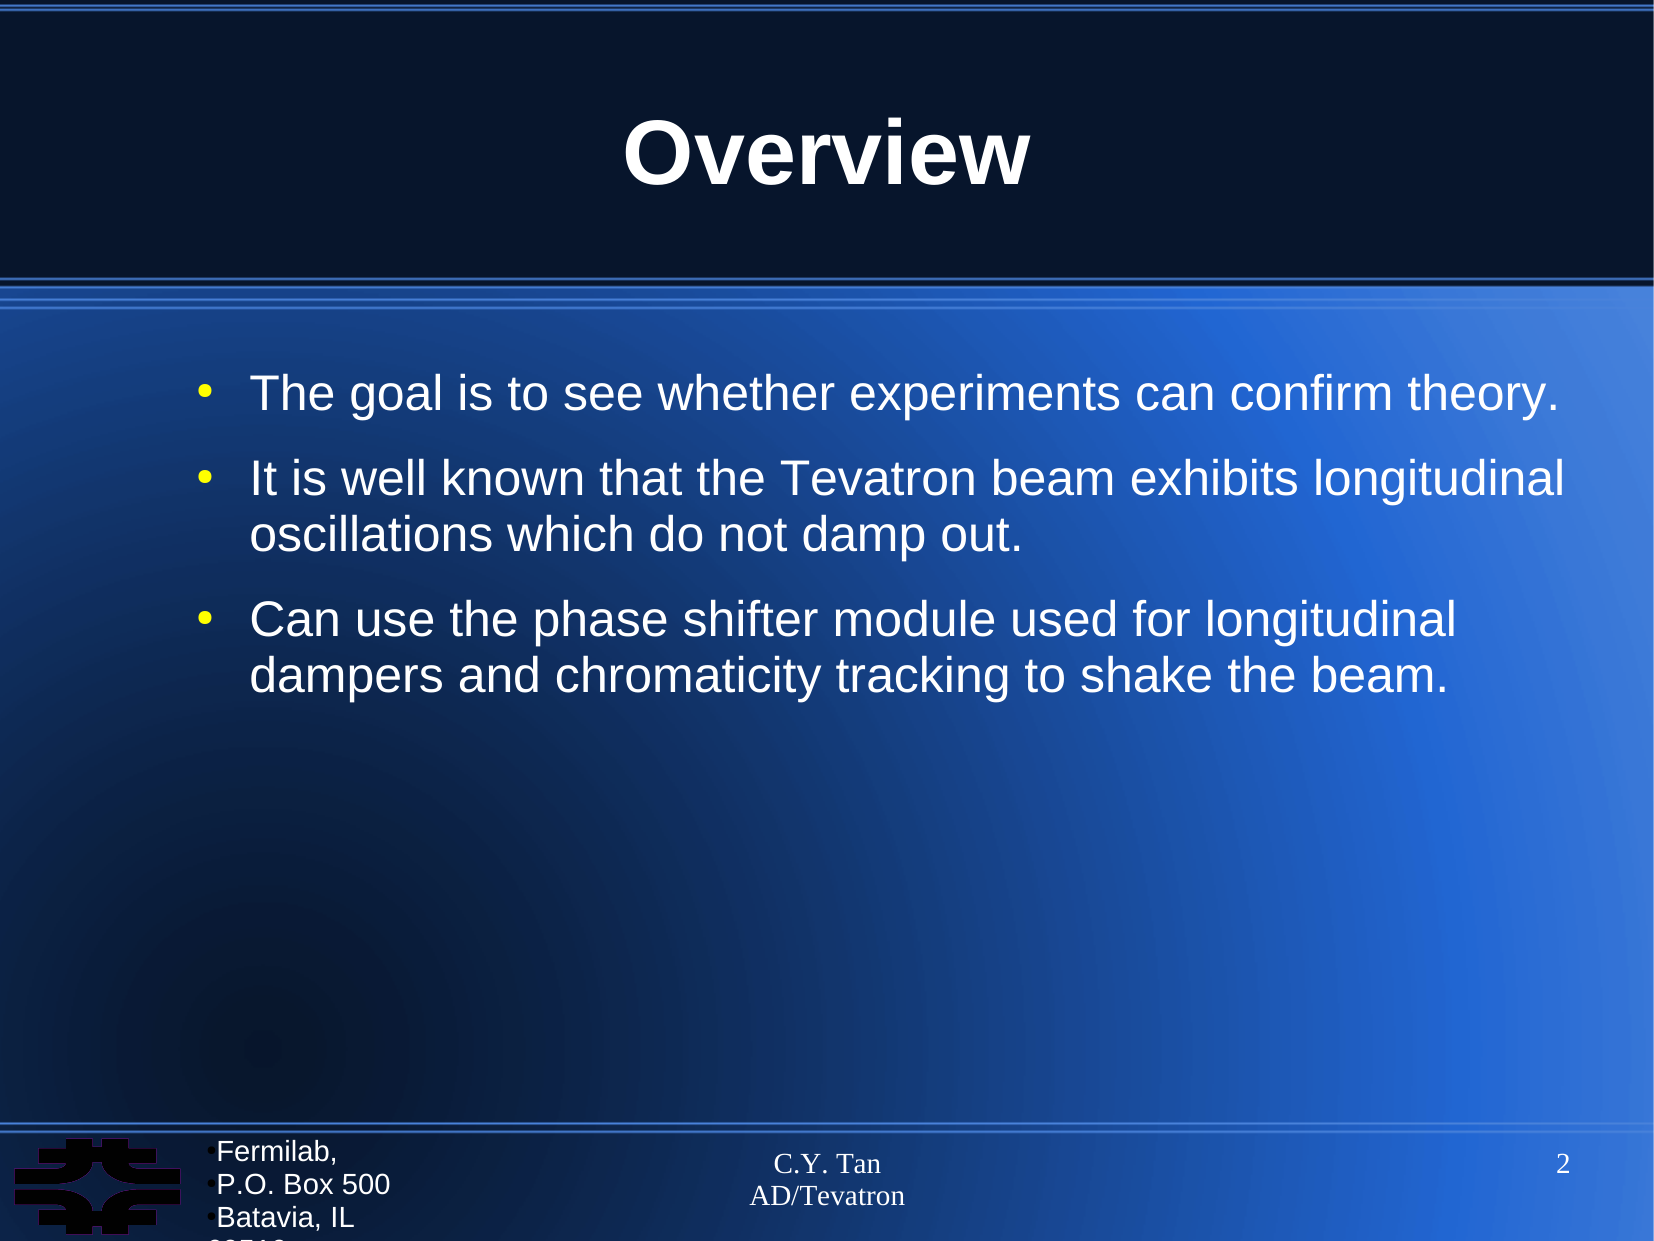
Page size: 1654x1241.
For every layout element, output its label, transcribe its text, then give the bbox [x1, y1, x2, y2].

picture [0, 0, 1654, 1241]
list The goal is to see whether experiments can confirm theory. It is well known that the Tevatron beam exhibits longitudinal oscillations which do not damp out. Can use the phase shifter module used for longitudinal dampers and chromaticity tracking to shake the beam. [178, 364, 1570, 1147]
title Overview [82, 49, 1571, 257]
